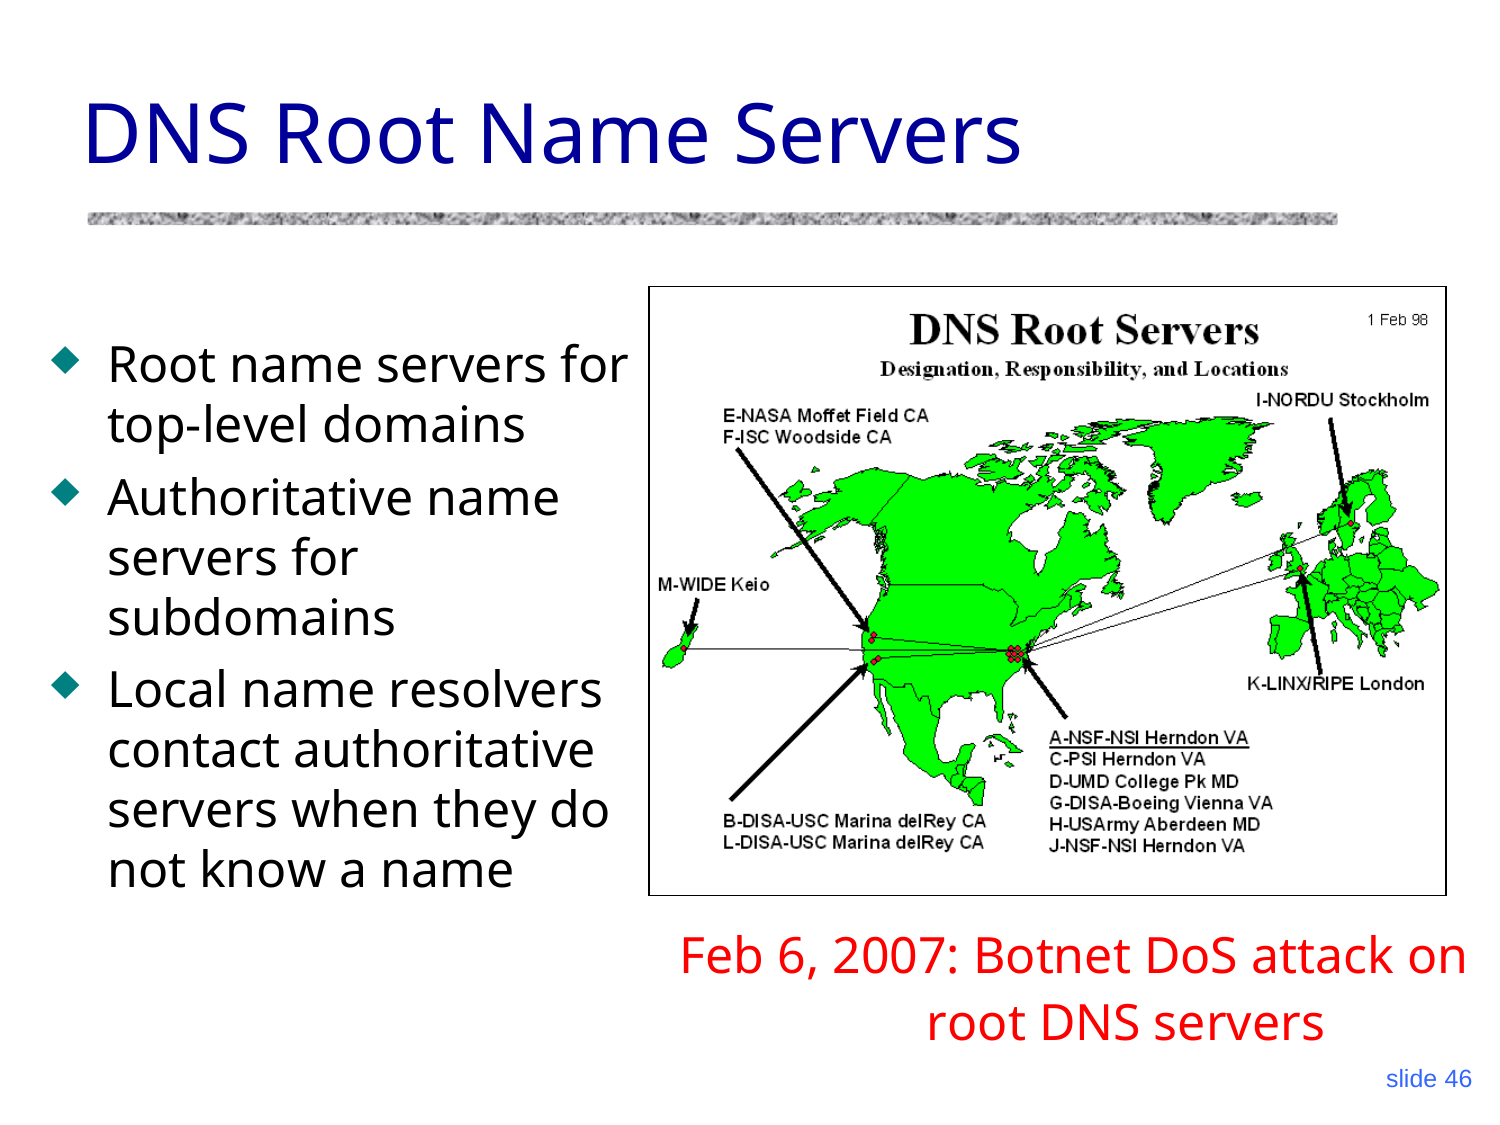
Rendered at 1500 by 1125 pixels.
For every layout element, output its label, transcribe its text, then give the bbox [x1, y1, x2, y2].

title DNS Root Name Servers [66, 37, 1342, 188]
list Root name servers for top-level domains Authoritative name servers for subdomains Local name resolvers contact authoritative servers when they do not know a name [35, 324, 651, 1050]
text_box slide <number> [1174, 1059, 1488, 1101]
picture [87, 212, 1338, 226]
picture [650, 287, 1446, 895]
text_box Feb 6, 2007: Botnet DoS attack on root DNS servers [665, 922, 1497, 1059]
